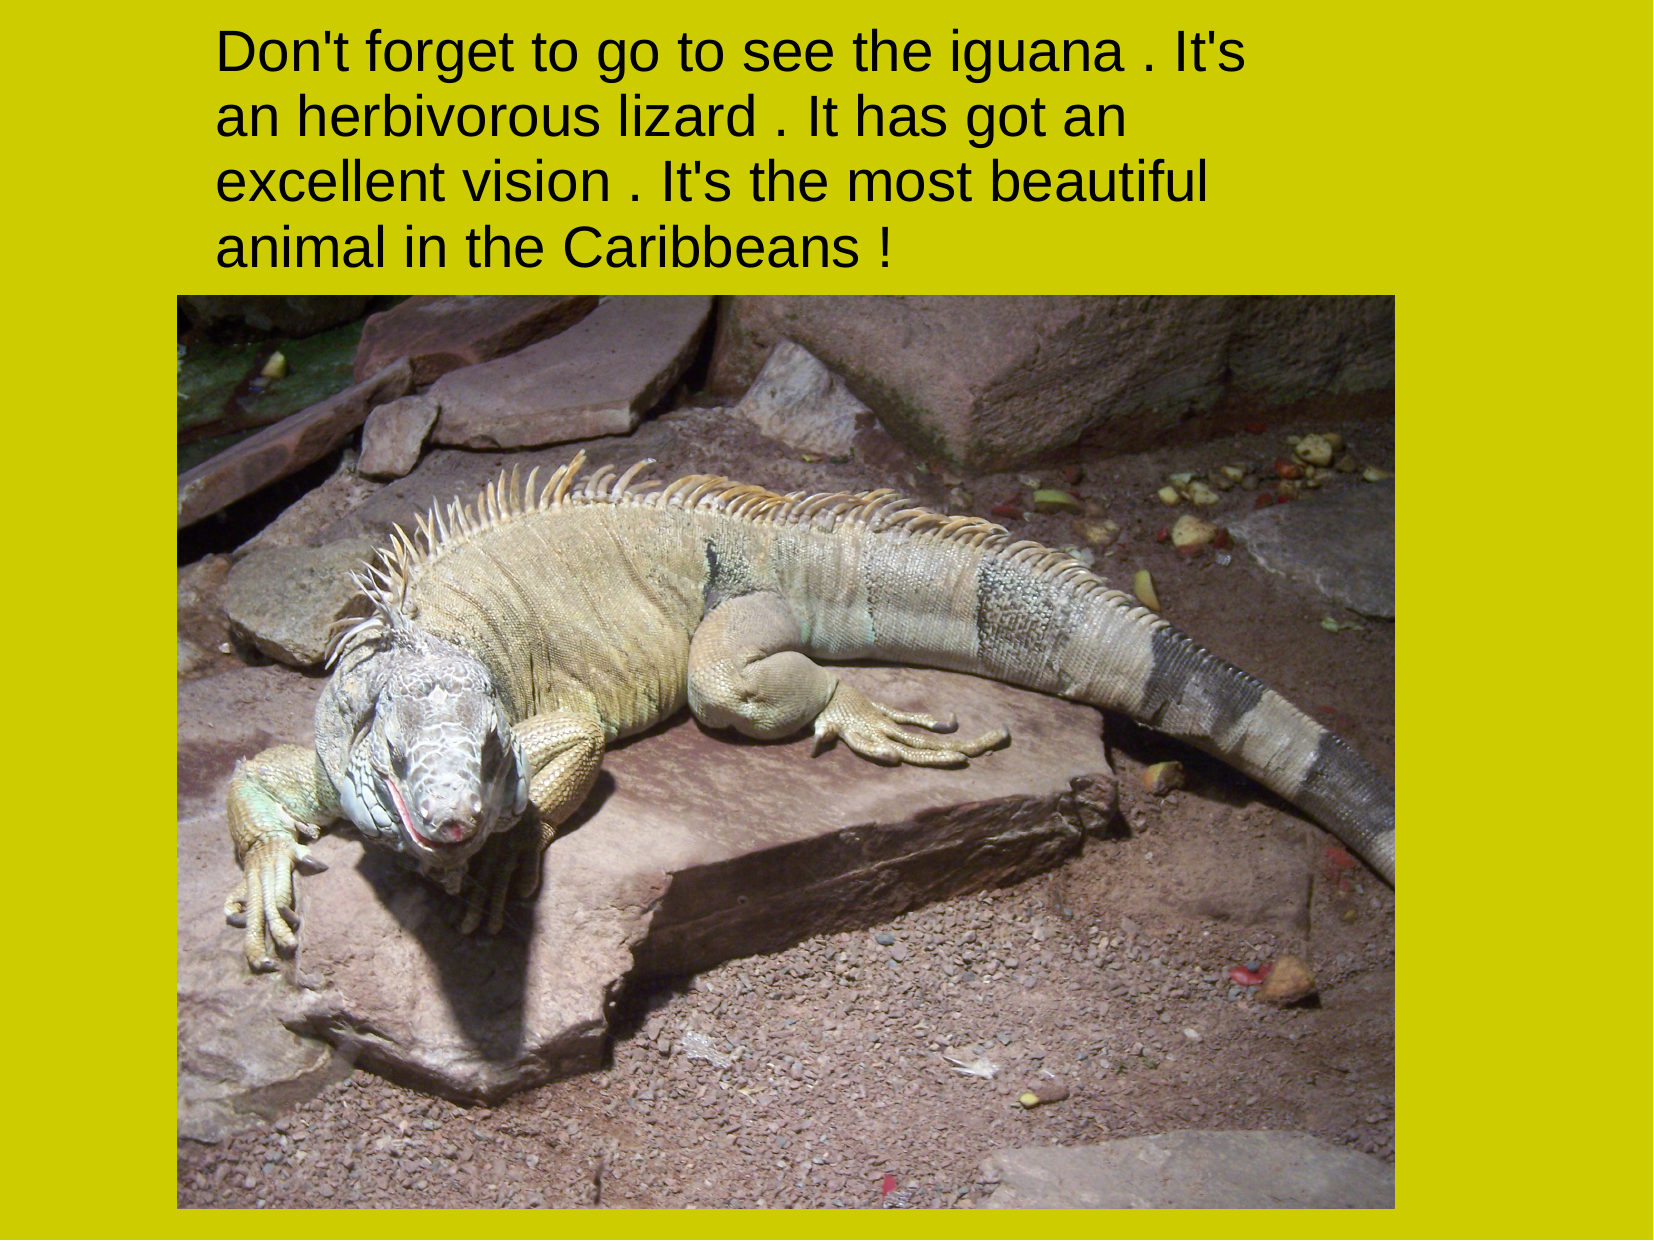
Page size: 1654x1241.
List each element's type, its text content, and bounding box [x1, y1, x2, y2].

text_box Don't forget to go to see the iguana . It's an herbivorous lizard . It has got an excellent vision . It's the most beautiful animal in the Caribbeans ! [200, 11, 1300, 286]
picture [177, 295, 1395, 1209]
